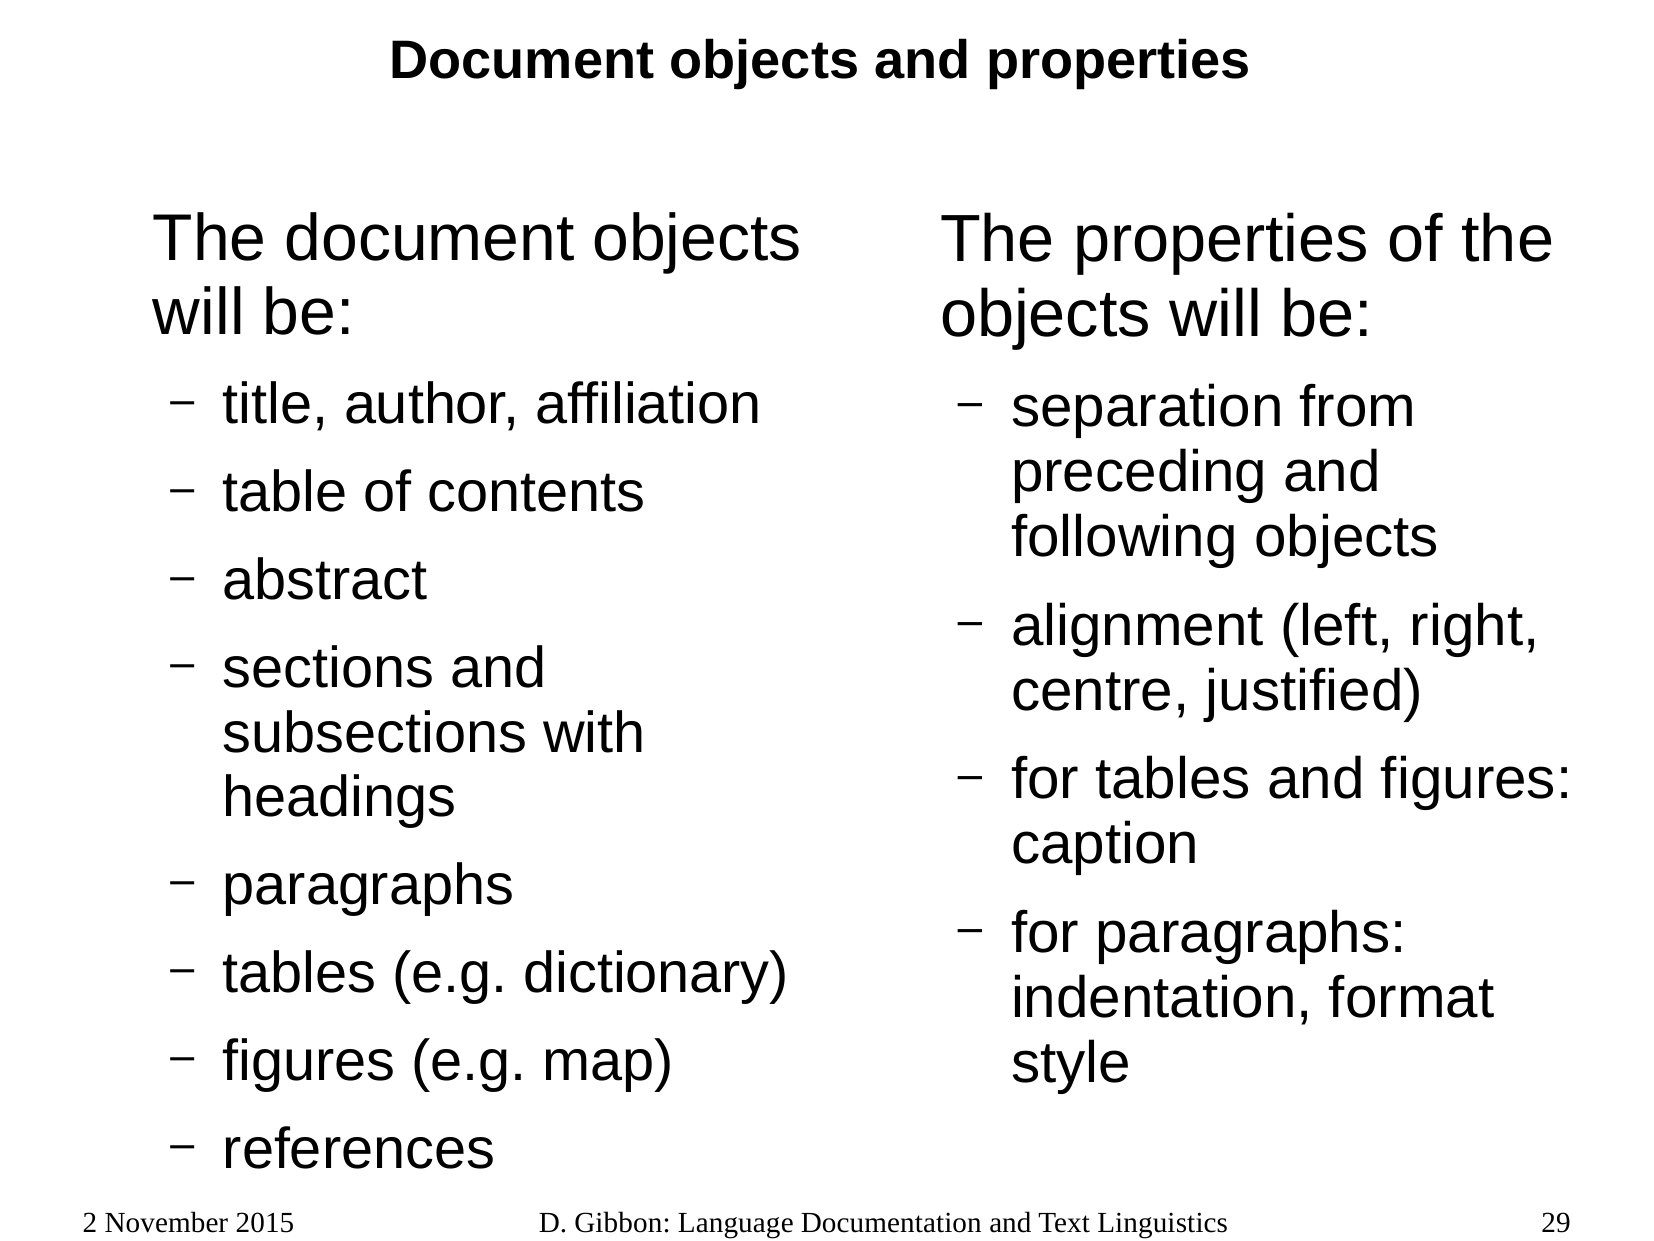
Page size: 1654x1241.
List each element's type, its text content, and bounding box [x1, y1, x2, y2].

title Document objects and properties [11, 13, 1630, 107]
list The properties of the objects will be: separation from preceding and following objects alignment (left, right, centre, justified) for tables and figures: caption for paragraphs: indentation, format style [869, 200, 1619, 1182]
list The document objects will be: title, author, affiliation table of contents abstract sections and subsections with headings paragraphs tables (e.g. dictionary) figures (e.g. map) references [82, 200, 832, 1182]
